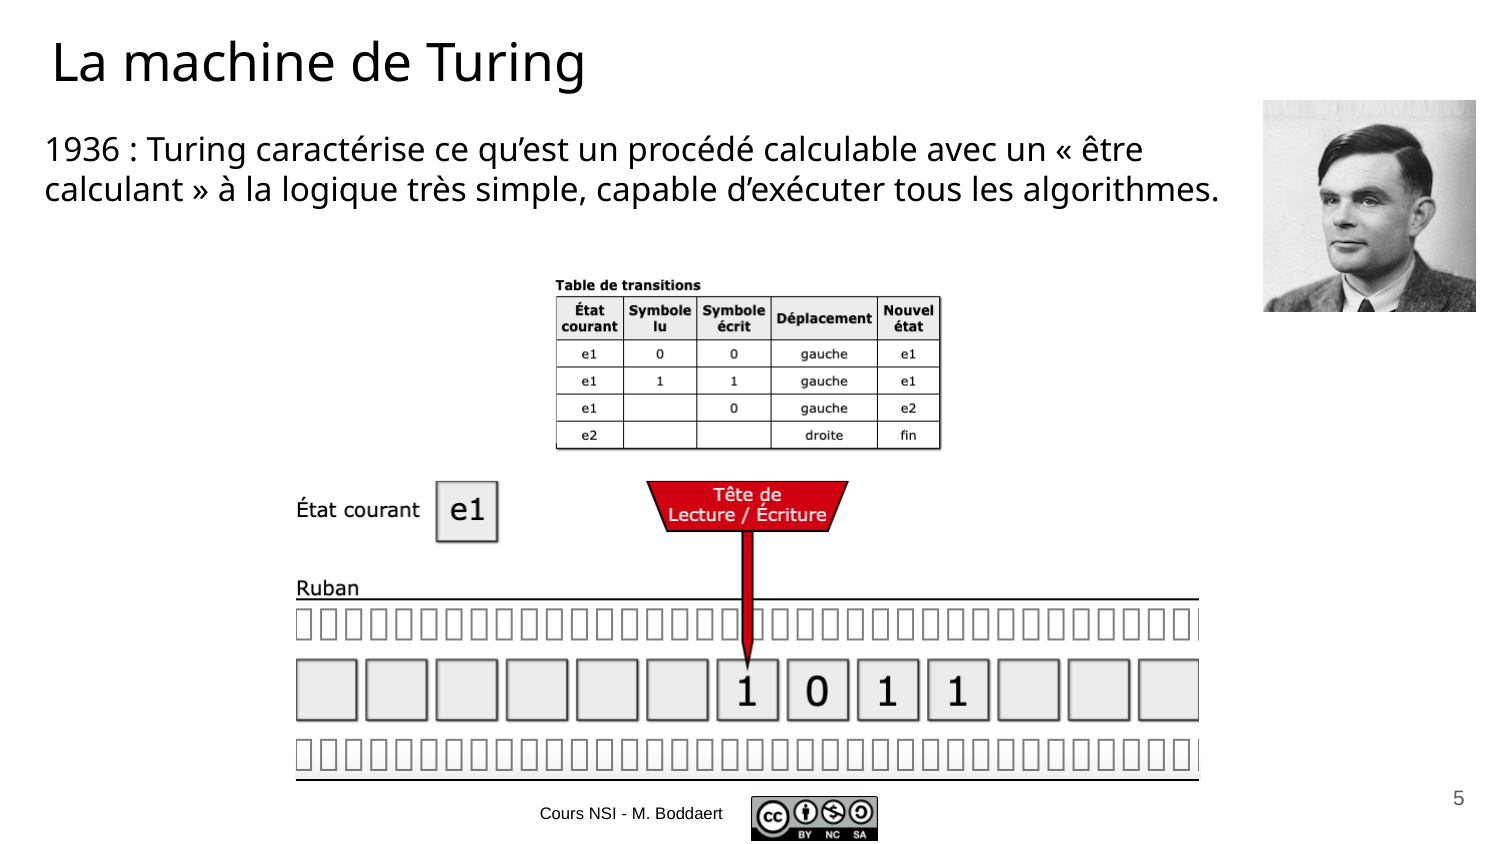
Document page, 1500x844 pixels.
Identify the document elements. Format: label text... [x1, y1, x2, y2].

slide_number <numéro> [1389, 764, 1480, 830]
picture [295, 236, 1201, 781]
text_box 1936 : Turing caractérise ce qu’est un procédé calculable avec un « être calculant » à la logique très simple, capable d’exécuter tous les algorithmes. [29, 120, 1241, 325]
title La machine de Turing [51, 13, 1449, 108]
picture [1263, 100, 1476, 312]
picture [751, 796, 878, 841]
